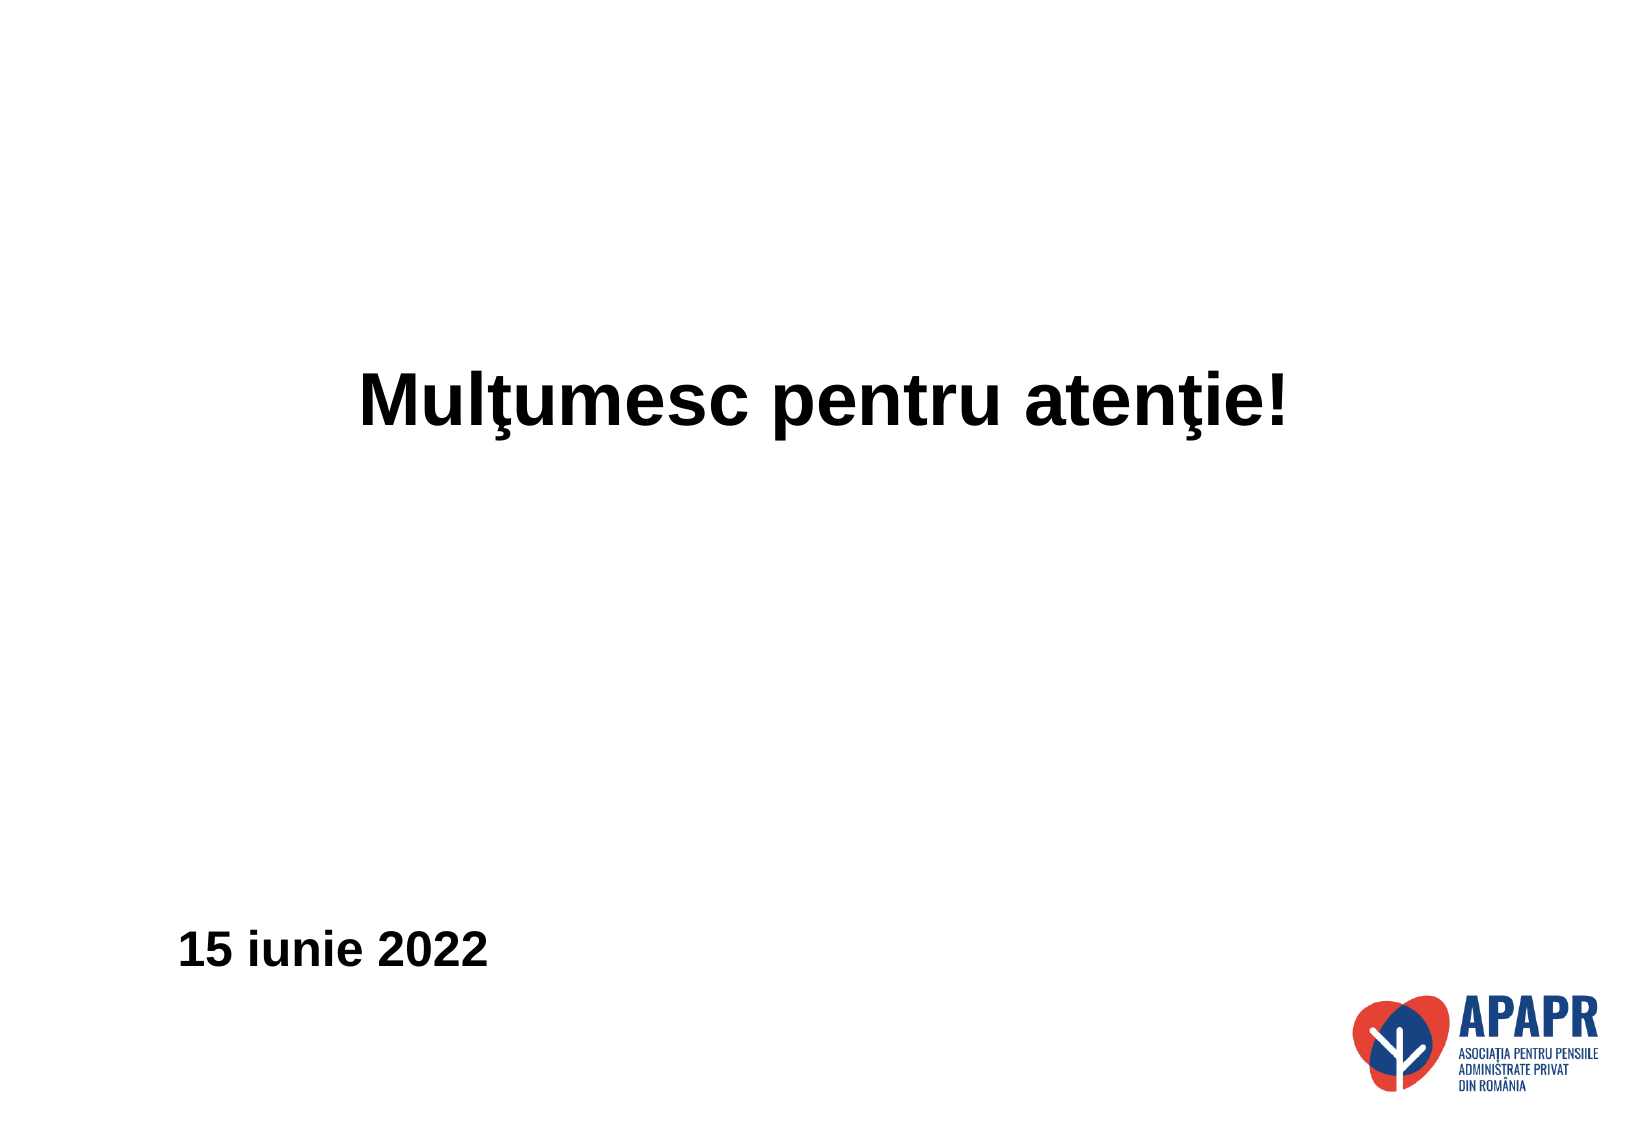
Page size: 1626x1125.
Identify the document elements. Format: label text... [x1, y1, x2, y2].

text_box 15 iunie 2022 [162, 909, 576, 1045]
picture [1274, 900, 1626, 1125]
text_box Mulţumesc pentru atenţie! [99, 274, 1551, 606]
